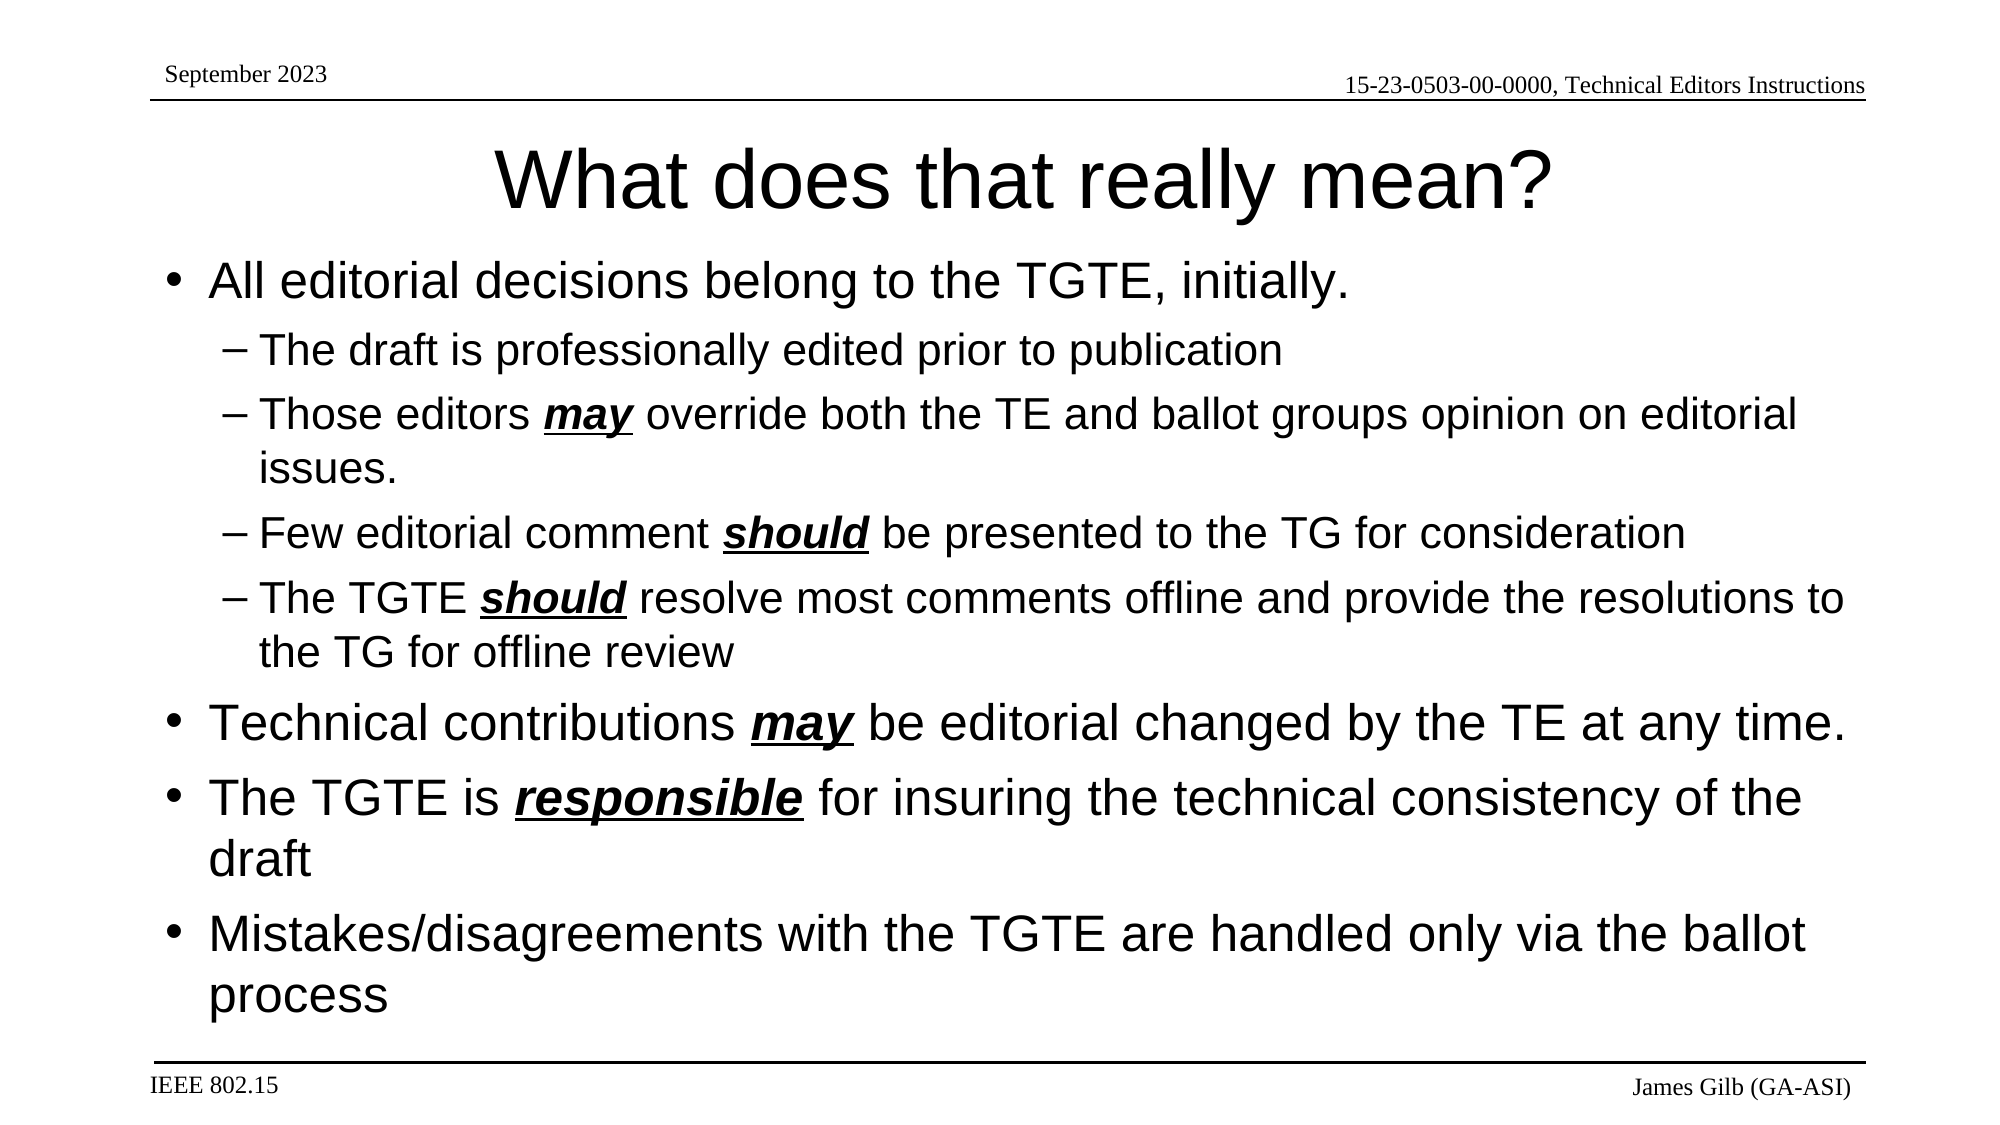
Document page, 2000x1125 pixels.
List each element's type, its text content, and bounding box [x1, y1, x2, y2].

list All editorial decisions belong to the TGTE, initially. The draft is professionally edited prior to publication Those editors may override both the TE and ballot groups opinion on editorial issues. Few editorial comment should be presented to the TG for consideration The TGTE should resolve most comments offline and provide the resolutions to the TG for offline review Technical contributions may be editorial changed by the TE at any time. The TGTE is responsible for insuring the technical consistency of the draft Mistakes/disagreements with the TGTE are handled only via the ballot process [149, 239, 1900, 1051]
title What does that really mean? [149, 112, 1900, 238]
